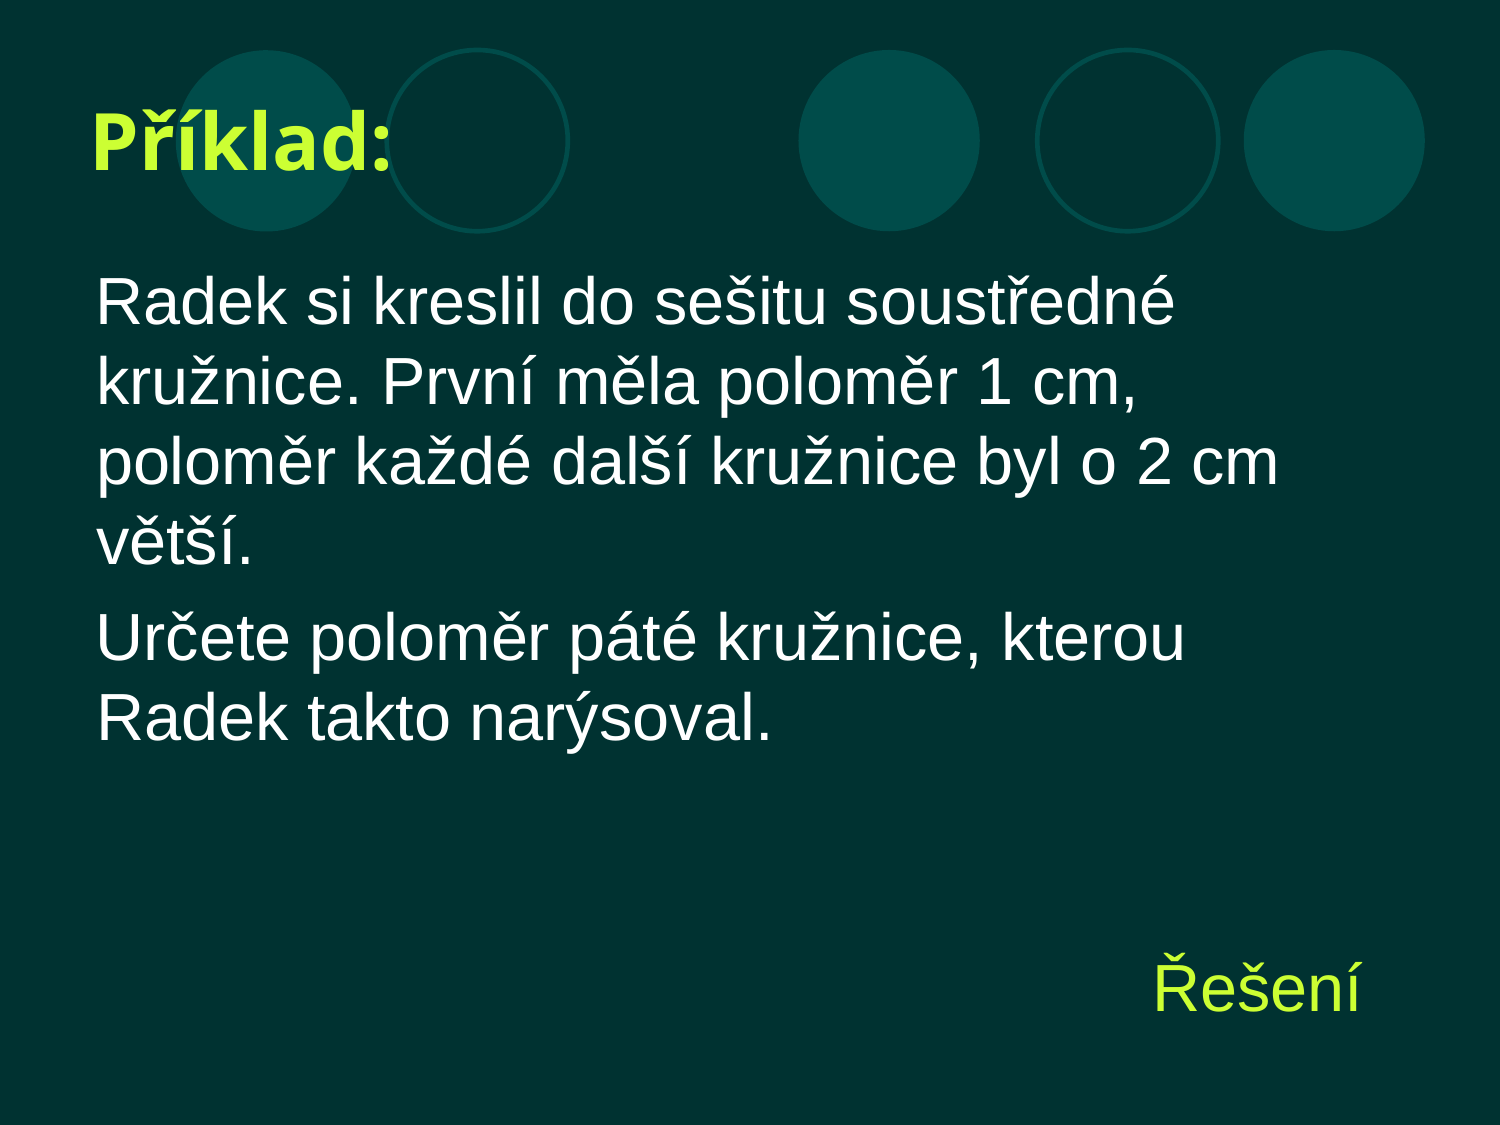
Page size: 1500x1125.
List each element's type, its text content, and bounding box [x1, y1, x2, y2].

text_box Řešení [1137, 937, 1379, 1033]
list Radek si kreslil do sešitu soustředné kružnice. První měla poloměr 1 cm, poloměr každé další kružnice byl o 2 cm větší. Určete poloměr páté kružnice, kterou Radek takto narýsoval. [24, 249, 1375, 994]
title Příklad: [75, 45, 1426, 233]
